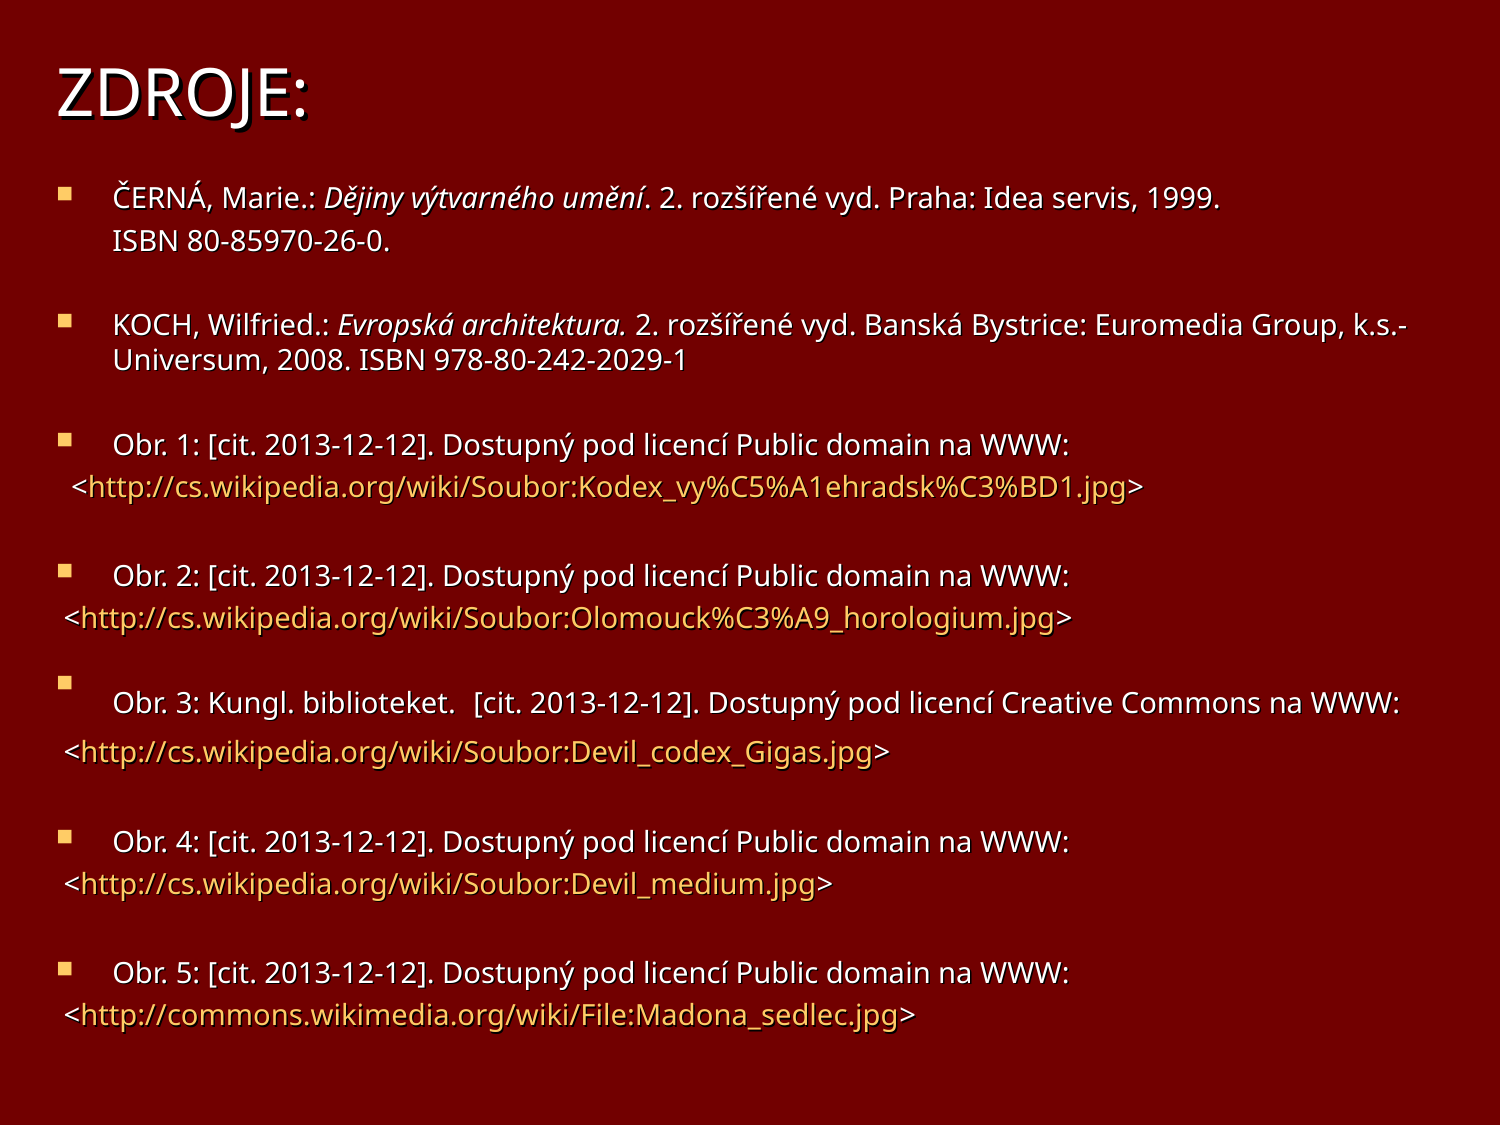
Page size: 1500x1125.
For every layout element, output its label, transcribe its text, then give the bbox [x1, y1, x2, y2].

list ZDROJE: ČERNÁ, Marie.: Dějiny výtvarného umění. 2. rozšířené vyd. Praha: Idea servis, 1999. ISBN 80-85970-26-0. KOCH, Wilfried.: Evropská architektura. 2. rozšířené vyd. Banská Bystrice: Euromedia Group, k.s.-Universum, 2008. ISBN 978-80-242-2029-1 Obr. 1: [cit. 2013-12-12]. Dostupný pod licencí Public domain na WWW: <http://cs.wikipedia.org/wiki/Soubor:Kodex_vy%C5%A1ehradsk%C3%BD1.jpg> Obr. 2: [cit. 2013-12-12]. Dostupný pod licencí Public domain na WWW: <http://cs.wikipedia.org/wiki/Soubor:Olomouck%C3%A9_horologium.jpg> Obr. 3: Kungl. biblioteket. [cit. 2013-12-12]. Dostupný pod licencí Creative Commons na WWW: <http://cs.wikipedia.org/wiki/Soubor:Devil_codex_Gigas.jpg> Obr. 4: [cit. 2013-12-12]. Dostupný pod licencí Public domain na WWW: <http://cs.wikipedia.org/wiki/Soubor:Devil_medium.jpg> Obr. 5: [cit. 2013-12-12]. Dostupný pod licencí Public domain na WWW: <http://commons.wikimedia.org/wiki/File:Madona_sedlec.jpg> [41, 42, 1471, 1125]
